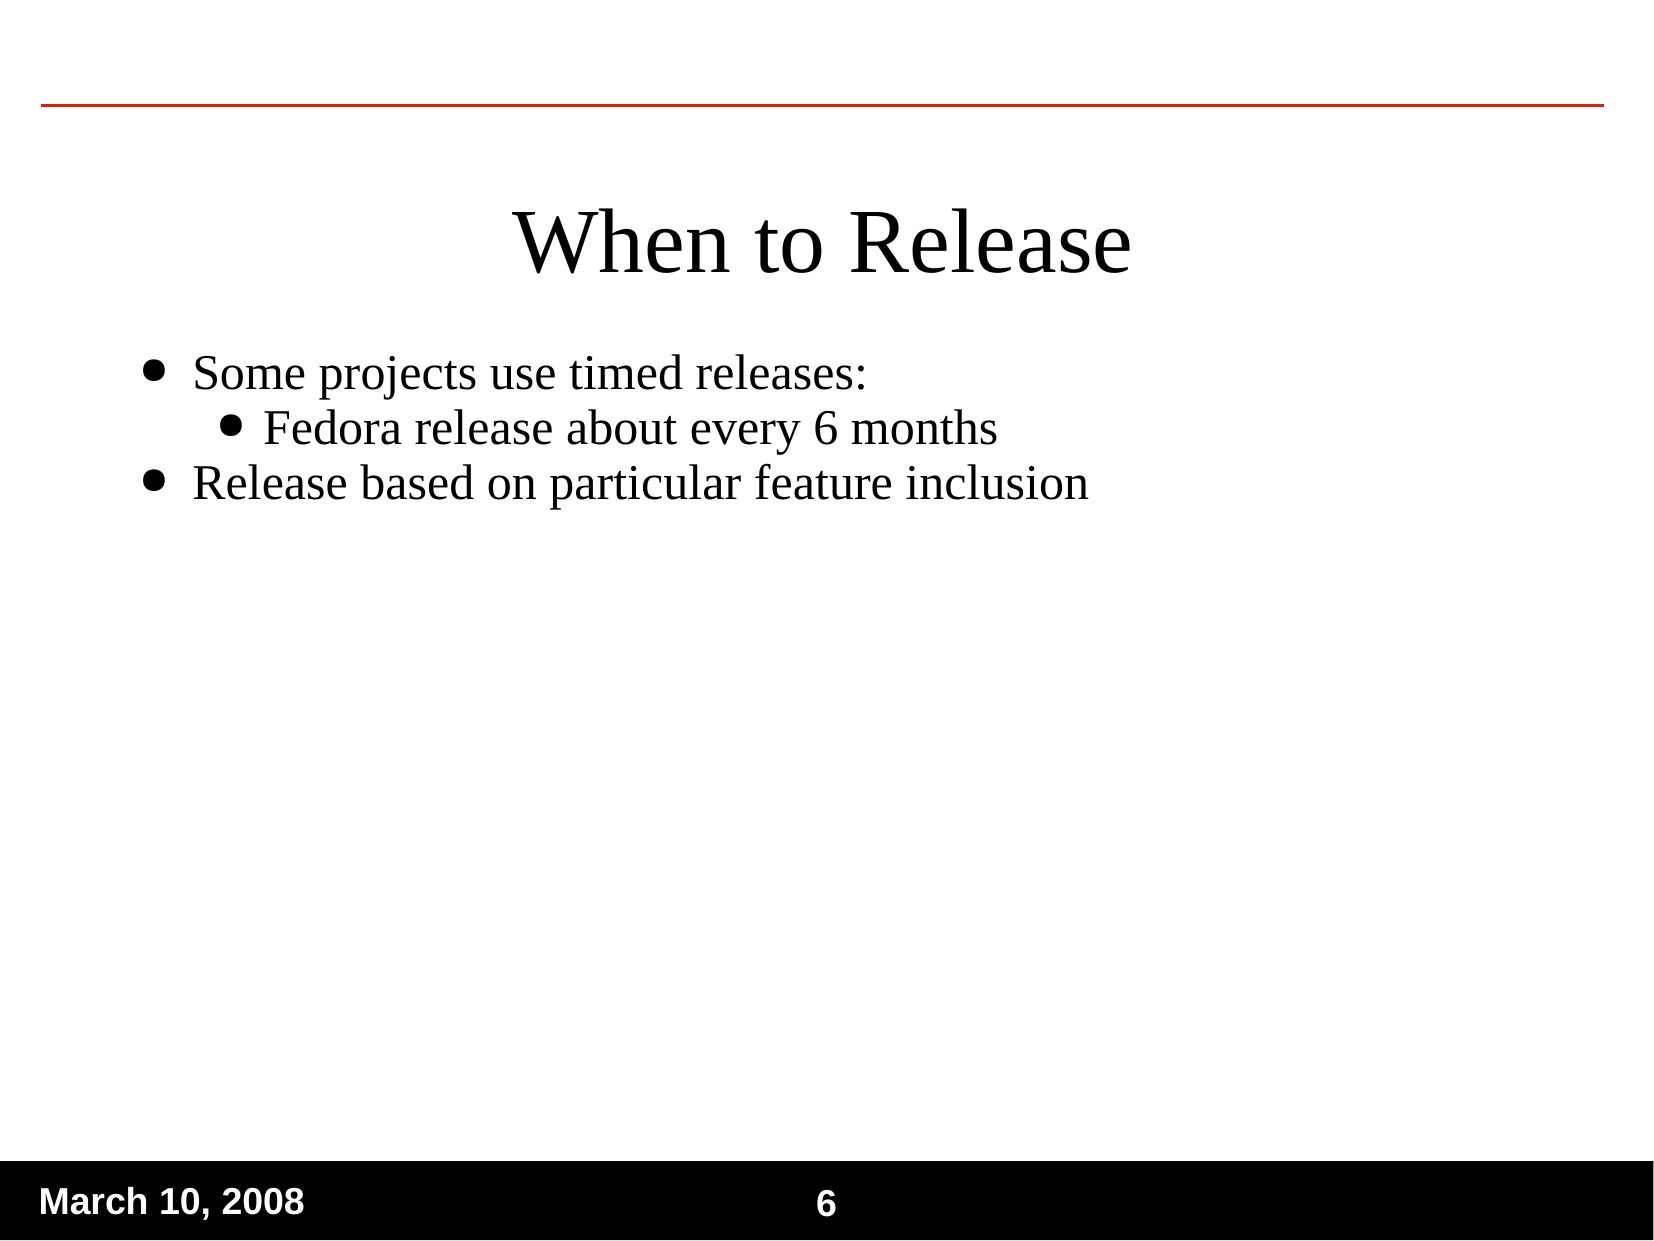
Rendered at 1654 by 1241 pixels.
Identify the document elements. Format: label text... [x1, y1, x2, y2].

title When to Release [117, 137, 1530, 346]
list Some projects use timed releases: Fedora release about every 6 months Release based on particular feature inclusion [121, 344, 1534, 1127]
